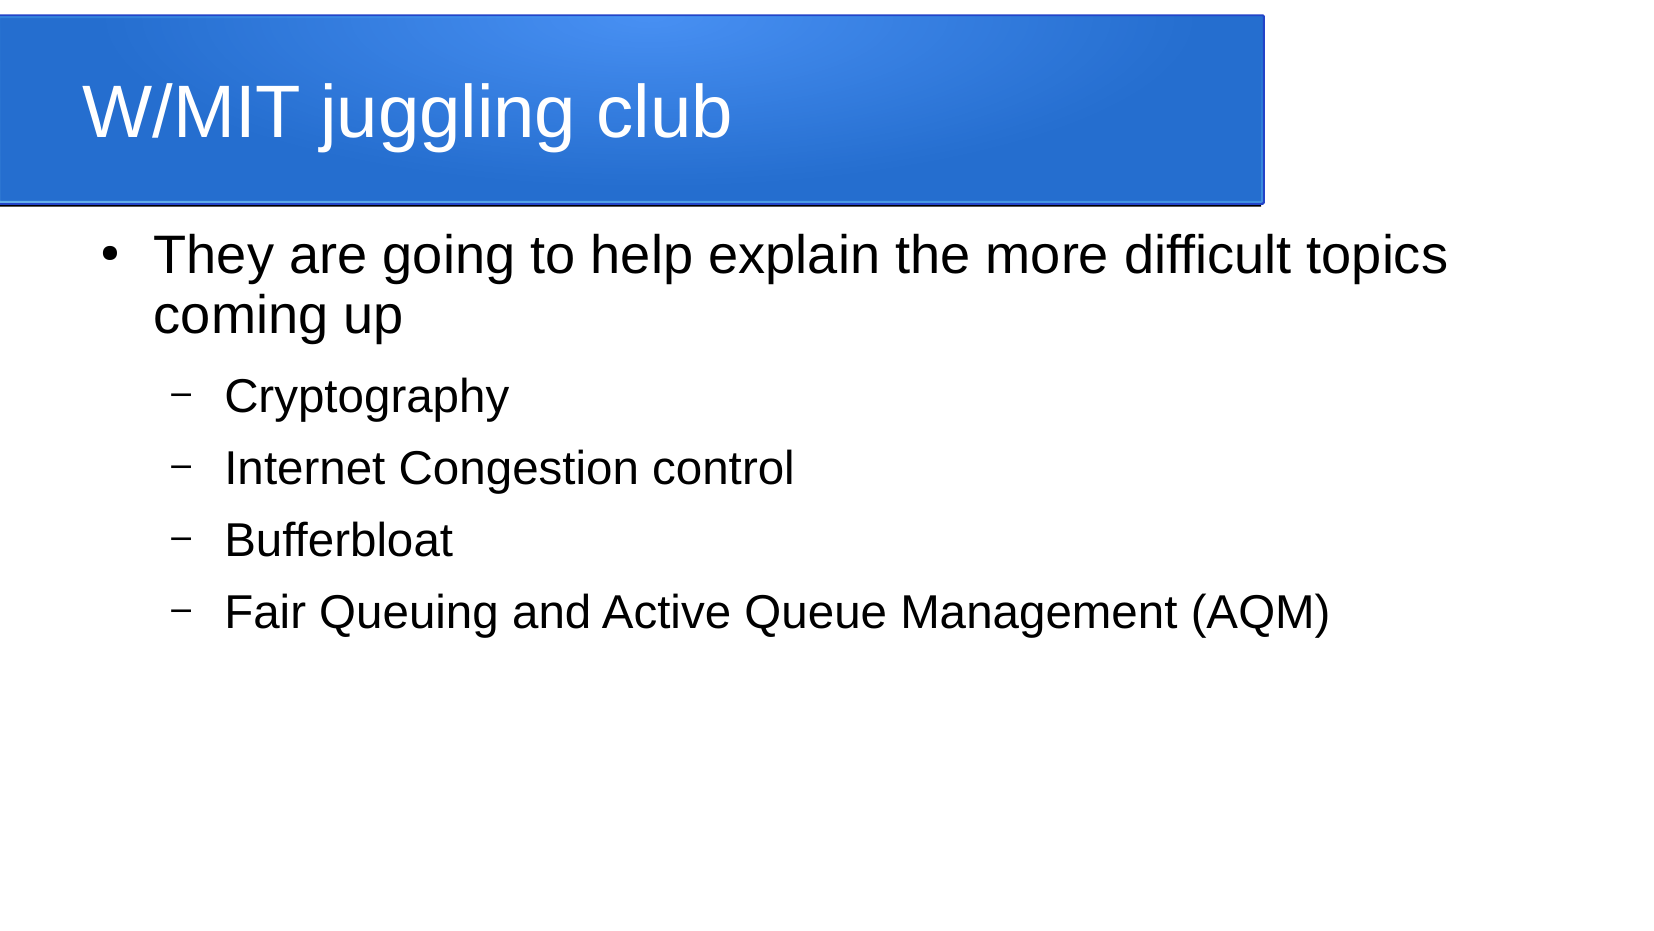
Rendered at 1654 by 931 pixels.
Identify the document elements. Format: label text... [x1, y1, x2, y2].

title W/MIT juggling club [82, 35, 1235, 189]
list They are going to help explain the more difficult topics coming up Cryptography Internet Congestion control Bufferbloat Fair Queuing and Active Queue Management (AQM) [82, 224, 1571, 764]
